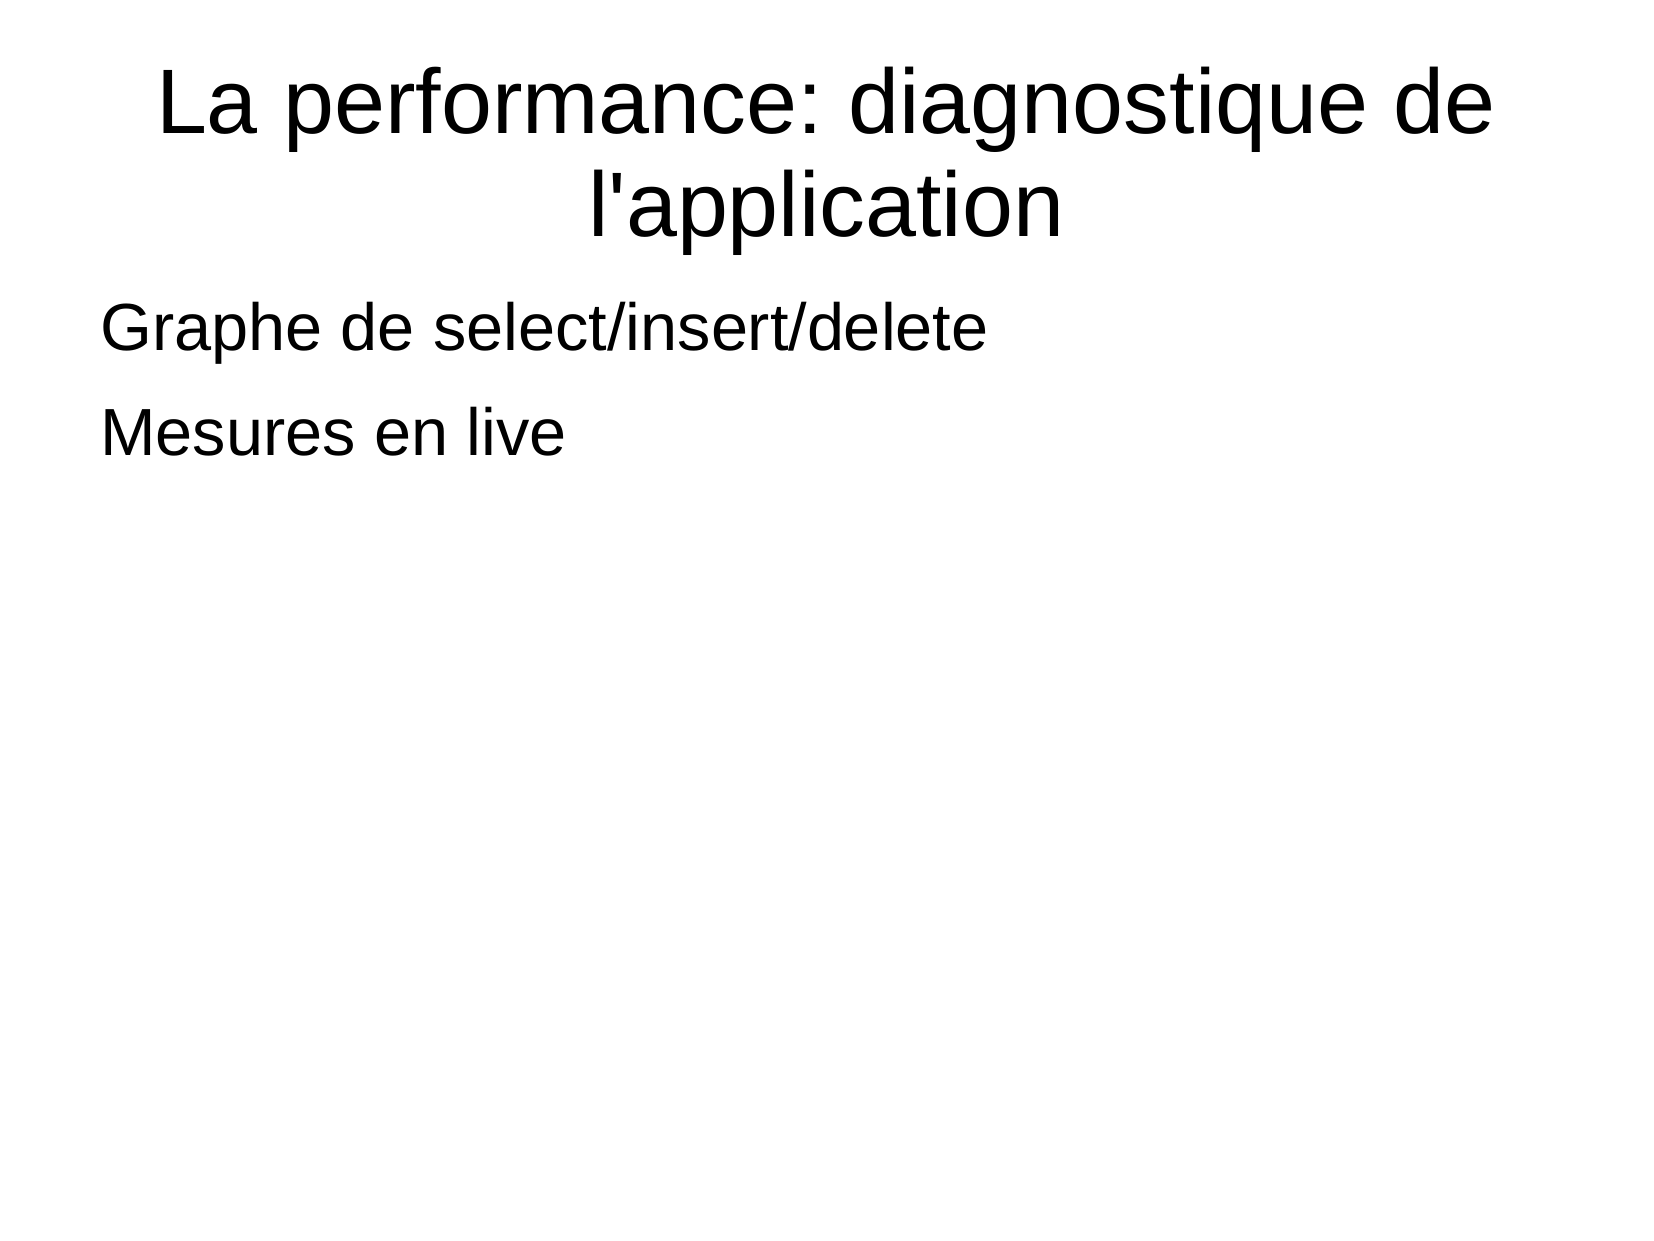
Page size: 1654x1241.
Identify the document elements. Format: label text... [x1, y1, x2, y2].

title La performance: diagnostique de l'application [82, 39, 1571, 267]
list Graphe de select/insert/delete Mesures en live [82, 290, 1571, 1094]
